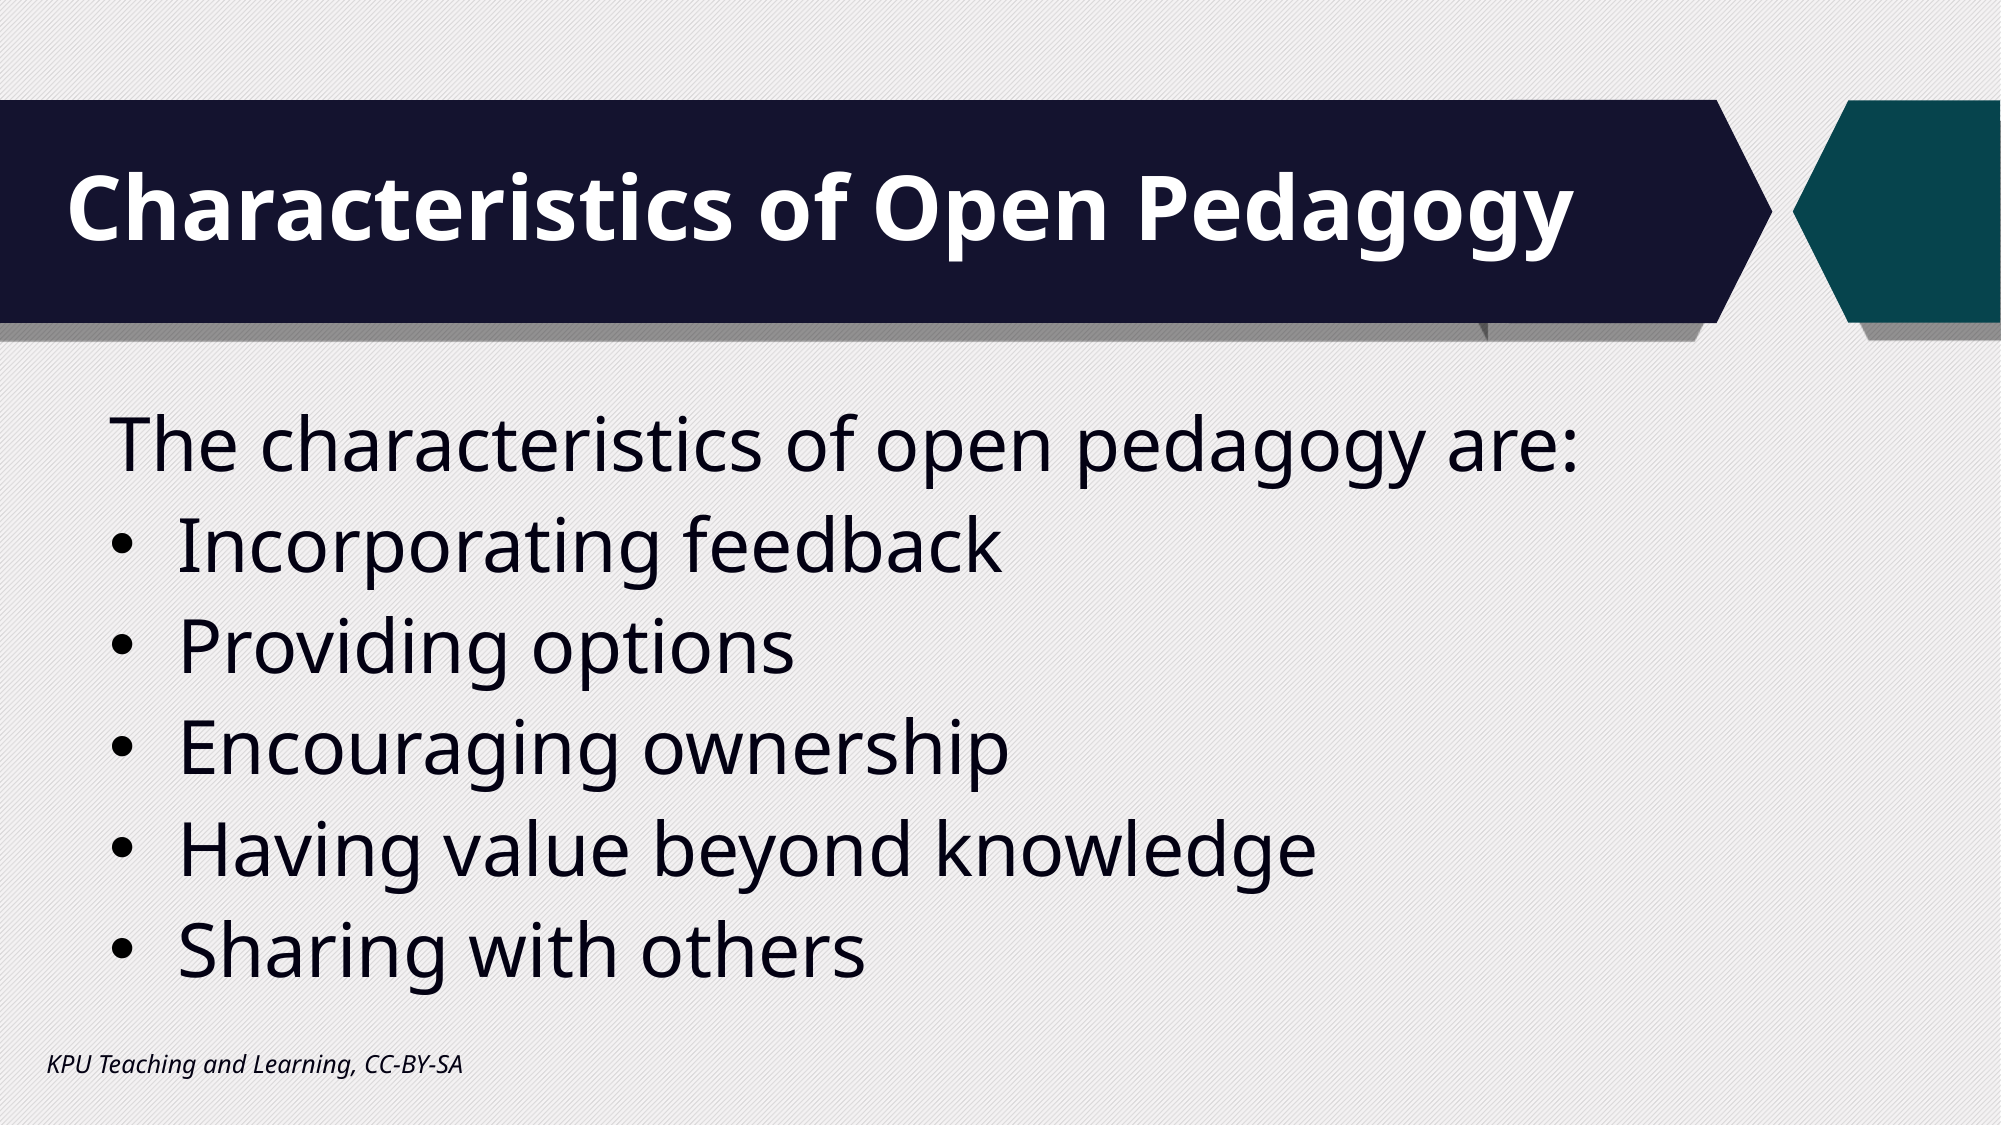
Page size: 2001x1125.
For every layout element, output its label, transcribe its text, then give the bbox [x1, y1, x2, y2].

text_box KPU Teaching and Learning, CC-BY-SA [31, 1033, 1159, 1094]
title Characteristics of Open Pedagogy [50, 122, 1689, 300]
list The characteristics of open pedagogy are: Incorporating feedback Providing options Encouraging ownership Having value beyond knowledge Sharing with others [94, 388, 1906, 1000]
